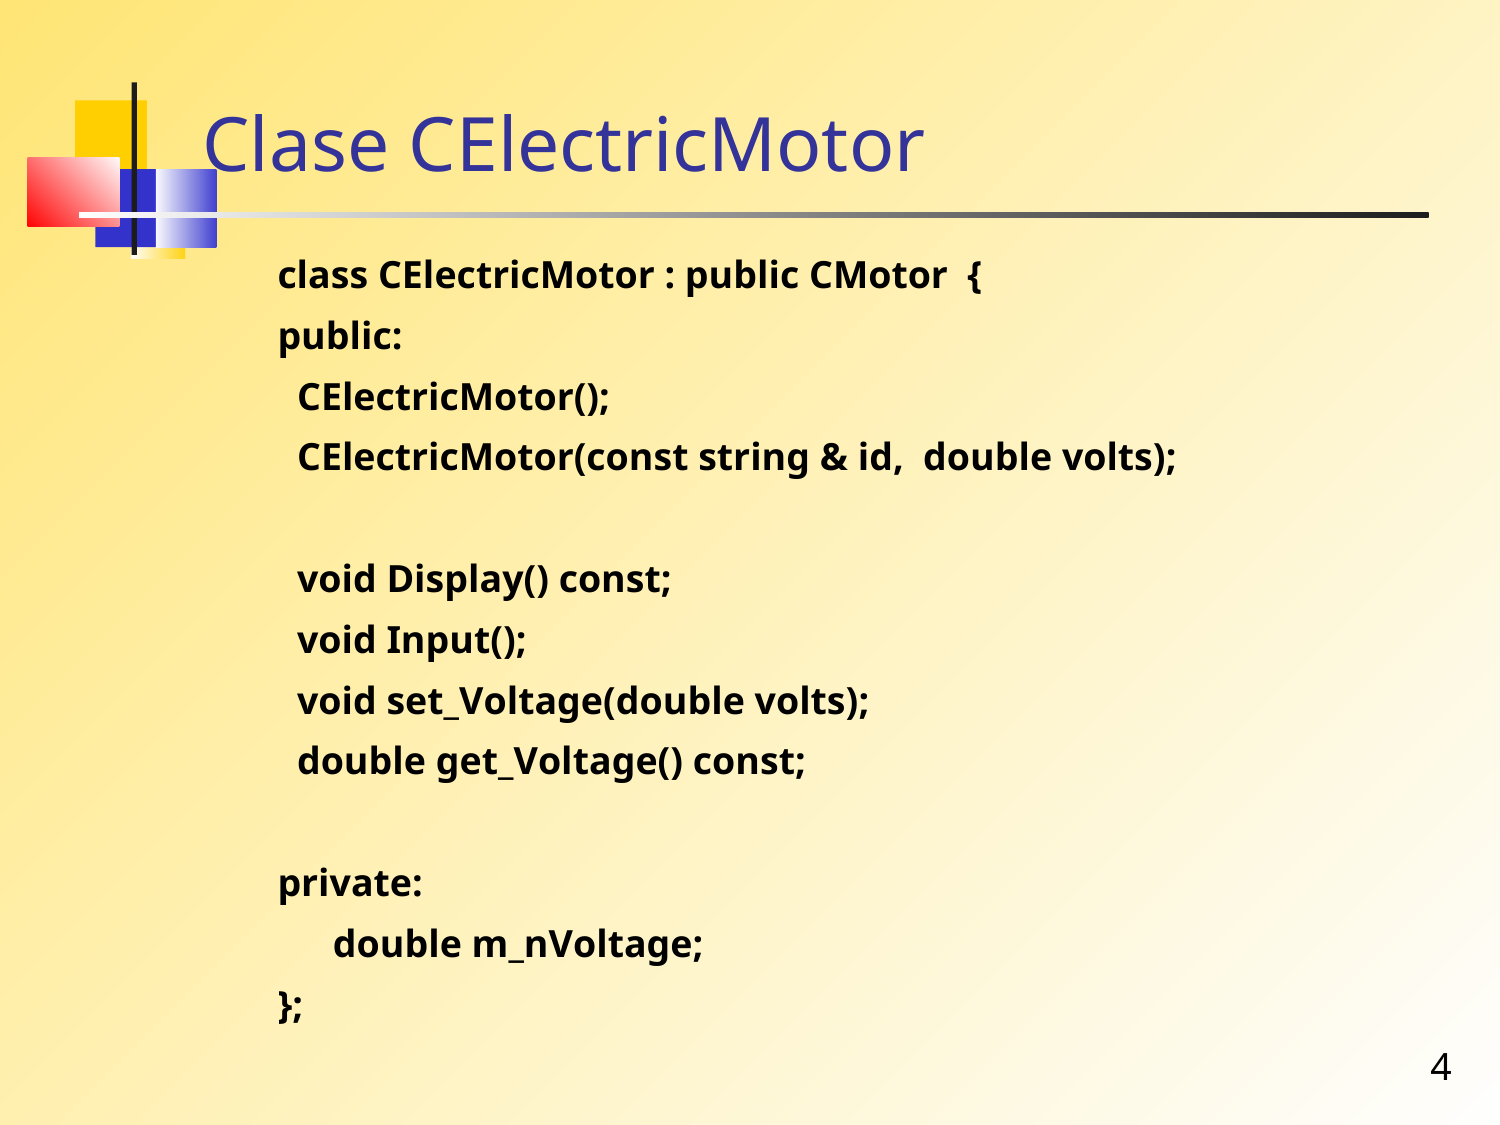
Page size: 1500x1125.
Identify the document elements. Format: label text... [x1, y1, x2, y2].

title Clase CElectricMotor [187, 37, 1466, 201]
list class CElectricMotor : public CMotor { public: CElectricMotor(); CElectricMotor(const string & id, double volts); void Display() const; void Input(); void set_Voltage(double volts); double get_Voltage() const; private: double m_nVoltage; }; [262, 240, 1388, 1011]
